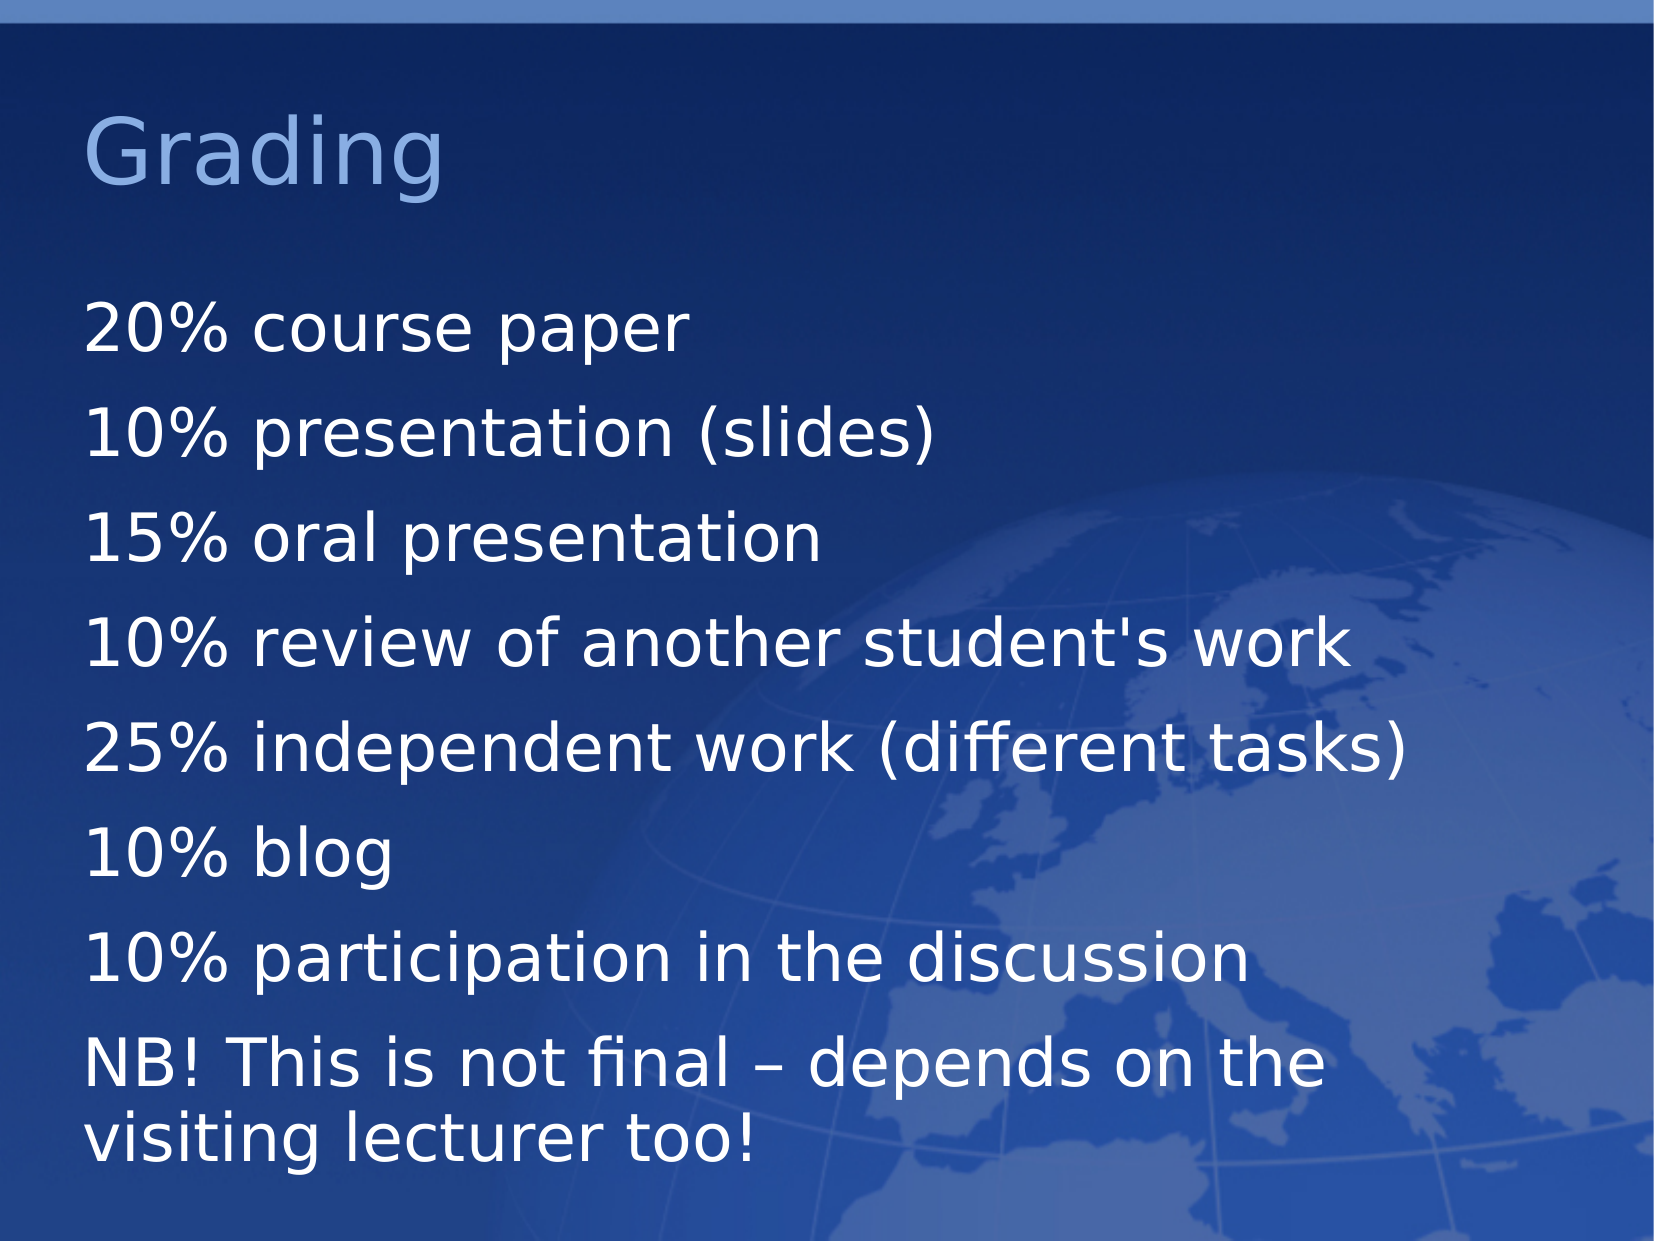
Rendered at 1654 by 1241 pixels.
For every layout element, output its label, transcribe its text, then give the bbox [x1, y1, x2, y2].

title Grading [82, 49, 1571, 257]
list 20% course paper 10% presentation (slides) 15% oral presentation 10% review of another student's work 25% independent work (different tasks) 10% blog 10% participation in the discussion NB! This is not final – depends on the visiting lecturer too! [82, 290, 1571, 1197]
picture [0, 0, 1654, 1241]
